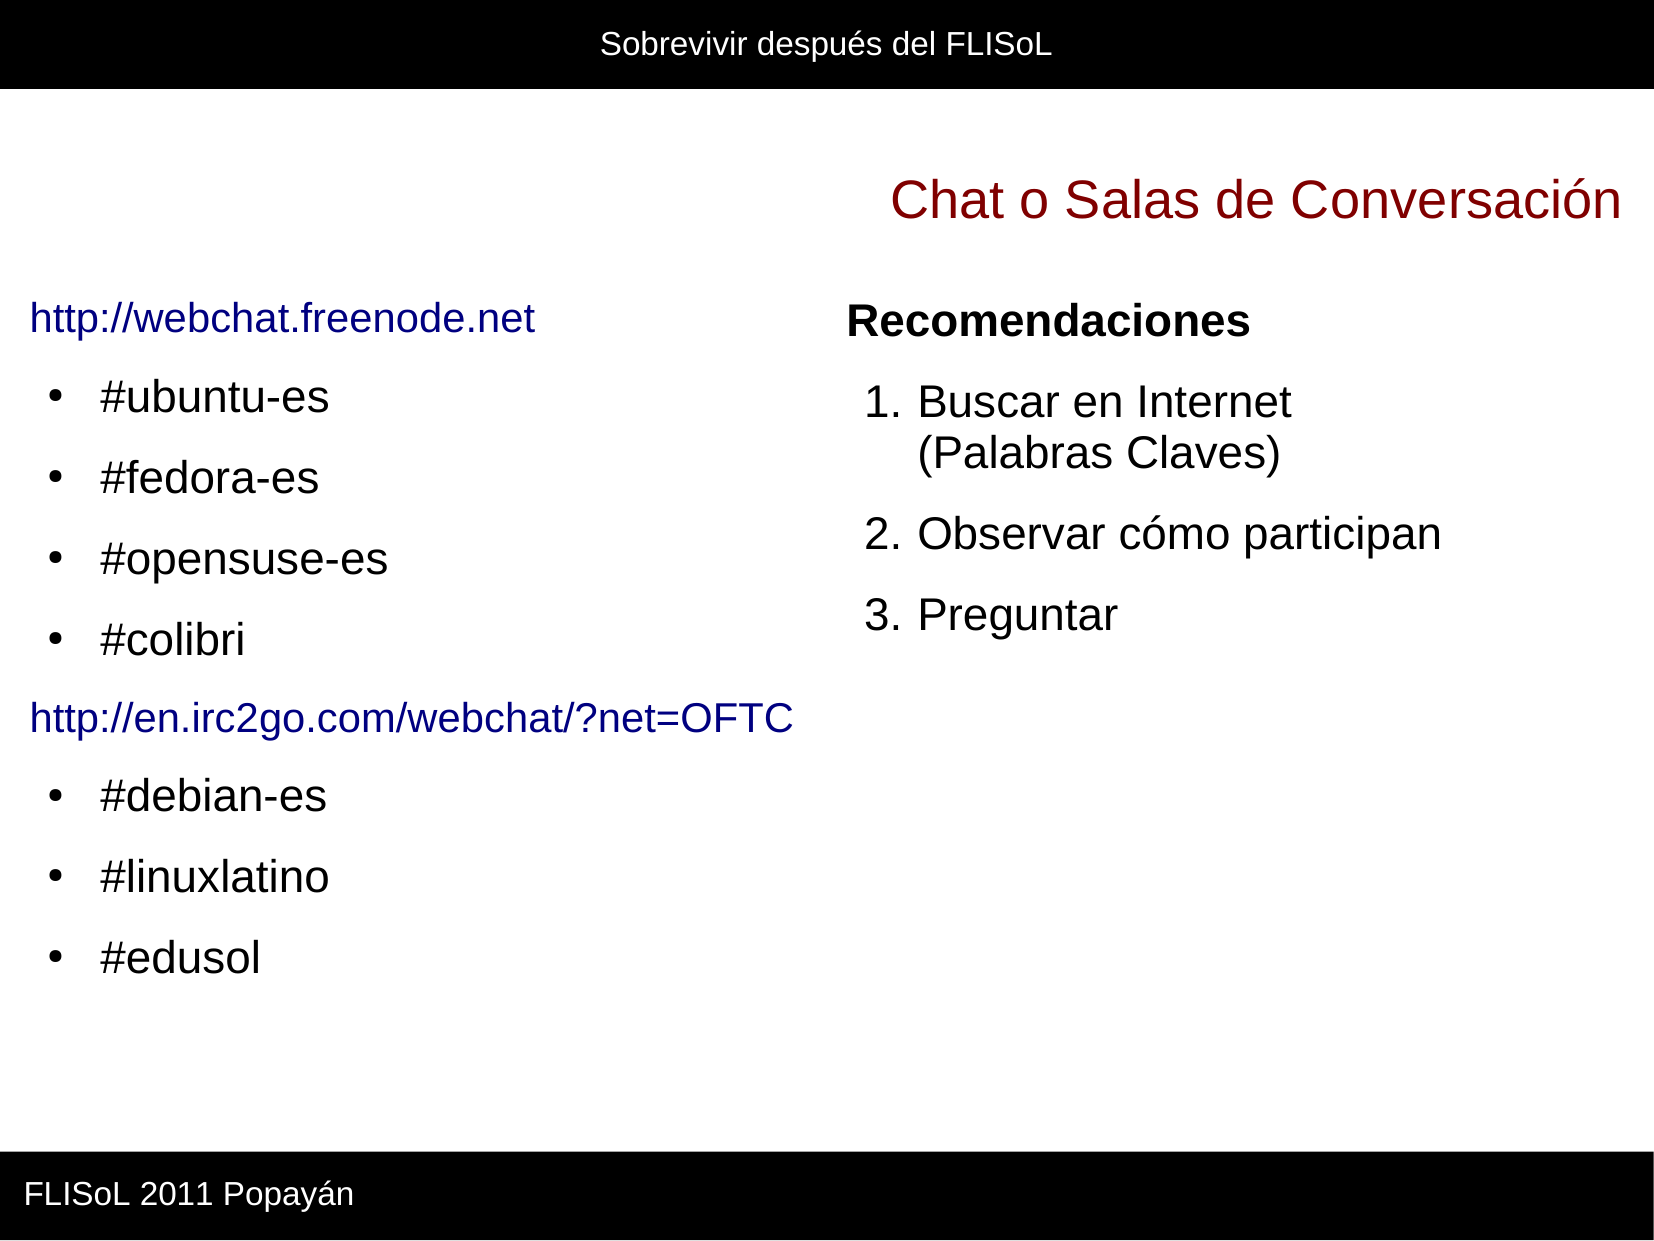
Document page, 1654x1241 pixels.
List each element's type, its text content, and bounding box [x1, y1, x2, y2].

list Recomendaciones Buscar en Internet (Palabras Claves) Observar cómo participan Preguntar [846, 295, 1625, 1122]
list http://webchat.freenode.net #ubuntu-es #fedora-es #opensuse-es #colibri http://en.irc2go.com/webchat/?net=OFTC #debian-es #linuxlatino #edusol [29, 295, 808, 1122]
title Chat o Salas de Conversación [147, 147, 1625, 252]
